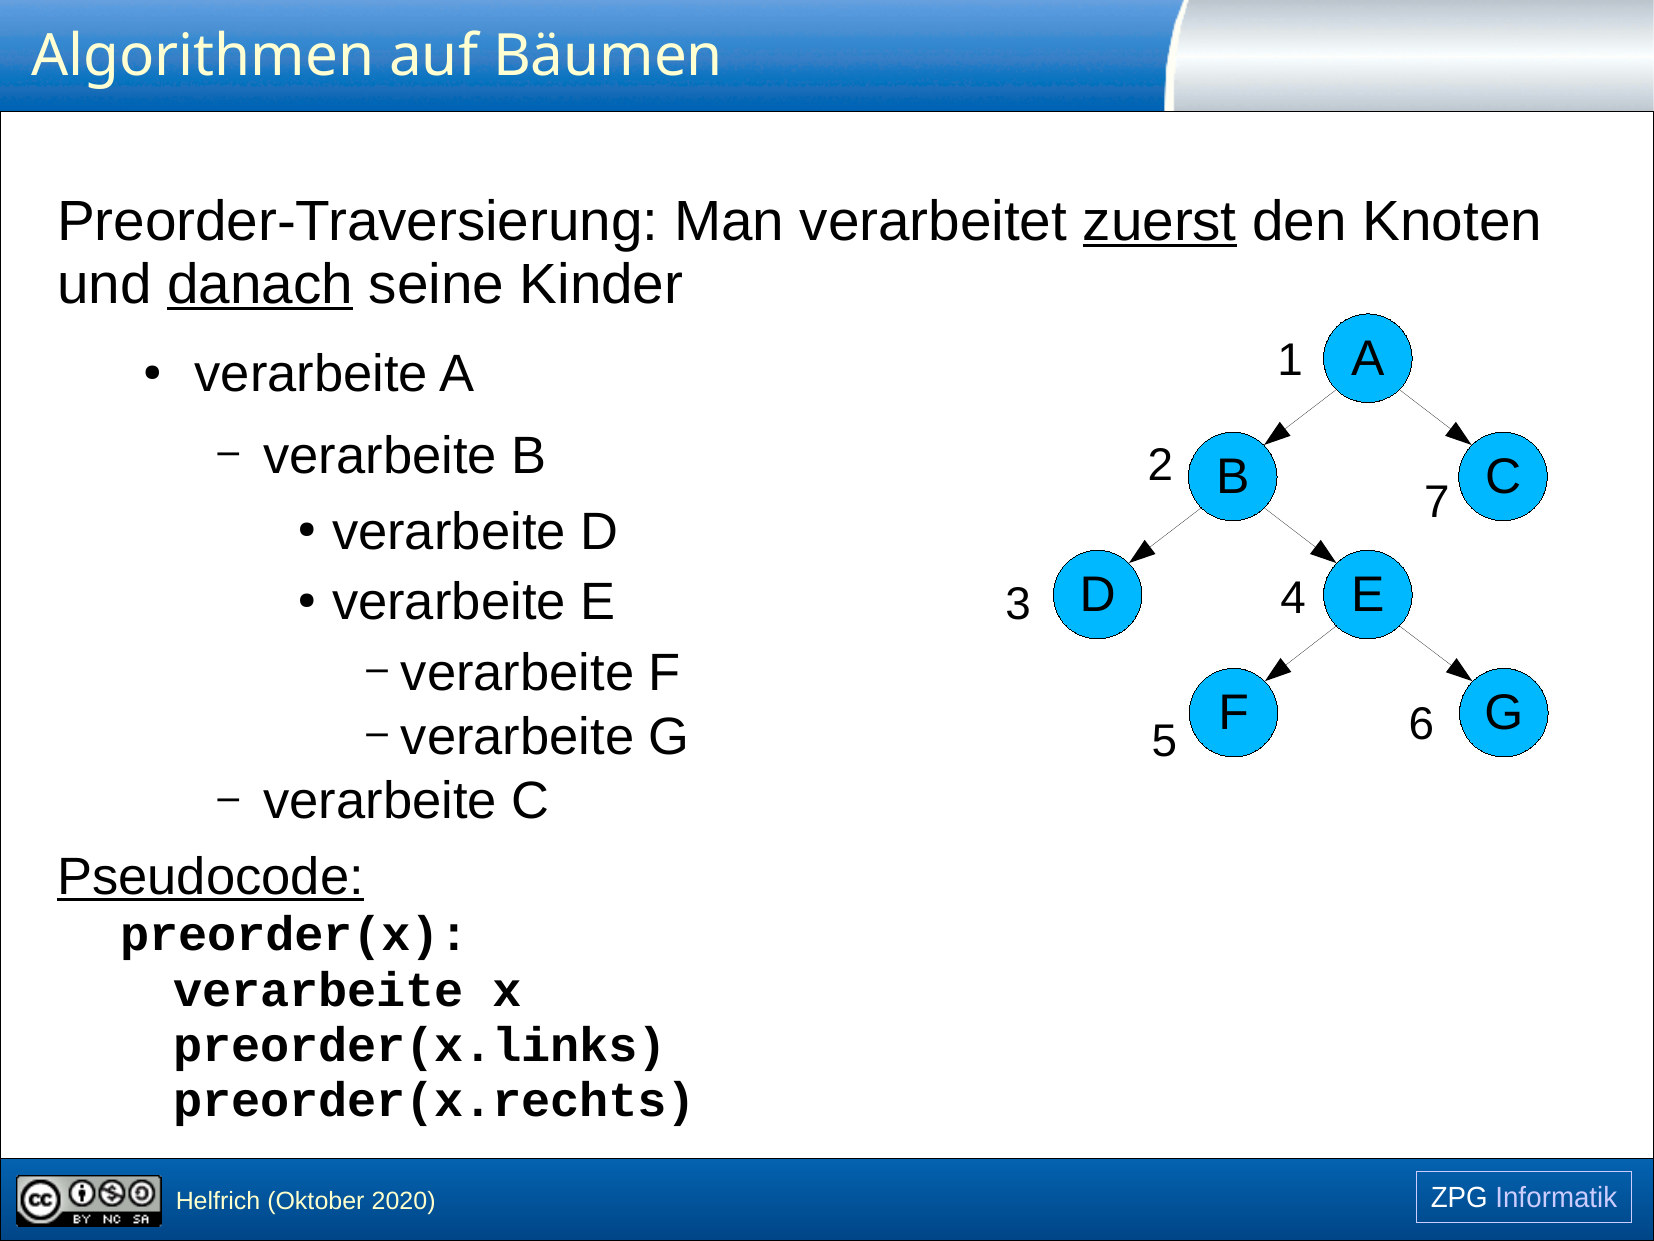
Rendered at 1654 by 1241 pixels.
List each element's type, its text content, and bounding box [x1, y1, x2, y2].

text_box 5 [1136, 707, 1197, 774]
title Algorithmen auf Bäumen [31, 14, 1151, 92]
list Preorder-Traversierung: Man verarbeitet zuerst den Knoten und danach seine Kinder verarbeite A verarbeite B verarbeite D verarbeite E verarbeite F verarbeite G verarbeite C Pseudocode: preorder(x): verarbeite x preorder(x.links) preorder(x.rechts) [57, 189, 1605, 1138]
text_box G [1459, 668, 1549, 757]
text_box 4 [1265, 564, 1326, 631]
text_box F [1189, 668, 1278, 757]
text_box 1 [1262, 326, 1322, 393]
text_box E [1326, 550, 1413, 639]
text_box B [1193, 432, 1278, 521]
text_box A [1323, 313, 1413, 403]
text_box 6 [1393, 690, 1454, 757]
text_box C [1459, 432, 1548, 521]
picture [16, 1175, 162, 1227]
picture [0, 0, 1654, 111]
text_box D [1053, 550, 1142, 639]
text_box 7 [1409, 468, 1469, 535]
text_box 2 [1132, 431, 1193, 498]
text_box 3 [990, 570, 1051, 637]
